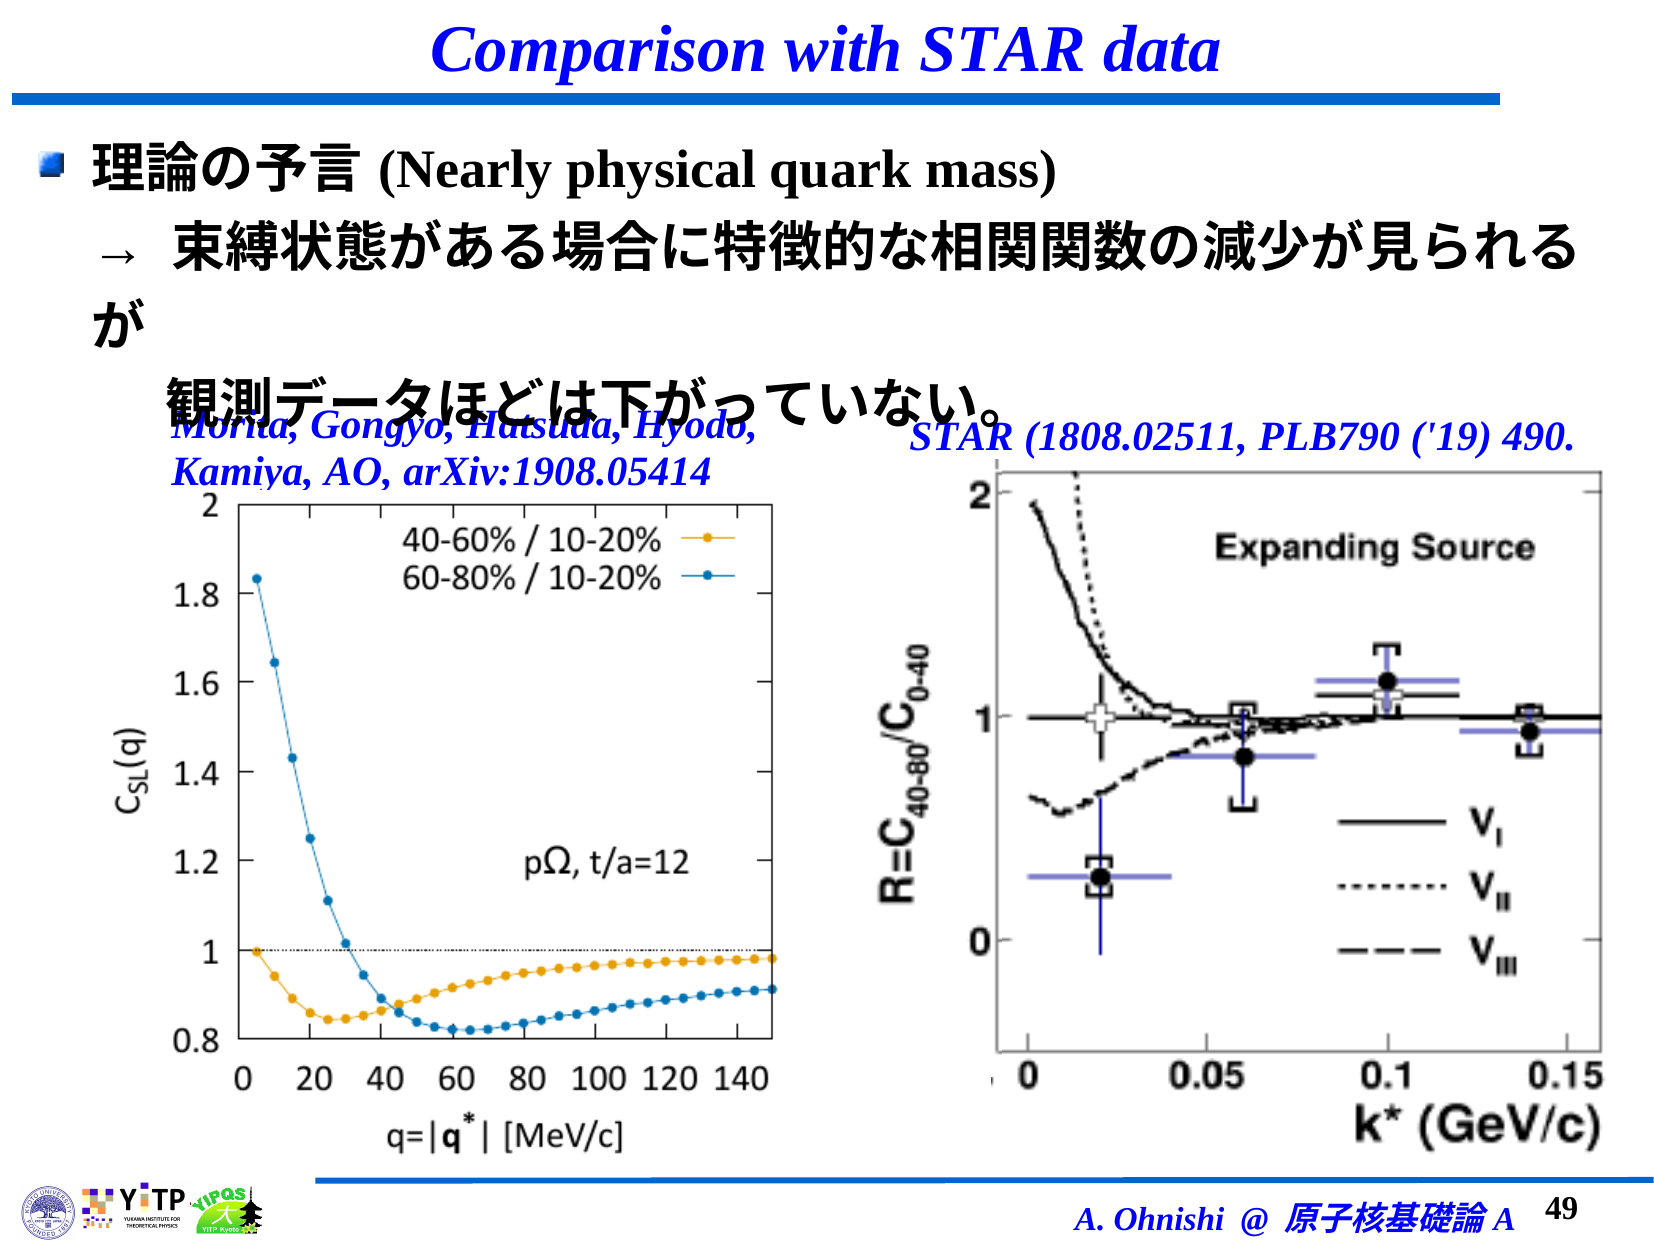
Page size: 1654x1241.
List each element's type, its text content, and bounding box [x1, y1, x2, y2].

title Comparison with STAR data [0, 0, 1654, 99]
list 理論の予言(Nearly physical quark mass) → 束縛状態がある場合に特徴的な相関関数の減少が見られるが 観測データほどは下がっていない。 [20, 124, 1621, 1137]
picture [77, 1179, 263, 1234]
picture [112, 1137, 792, 1163]
picture [856, 459, 1628, 1177]
picture [20, 1185, 76, 1241]
